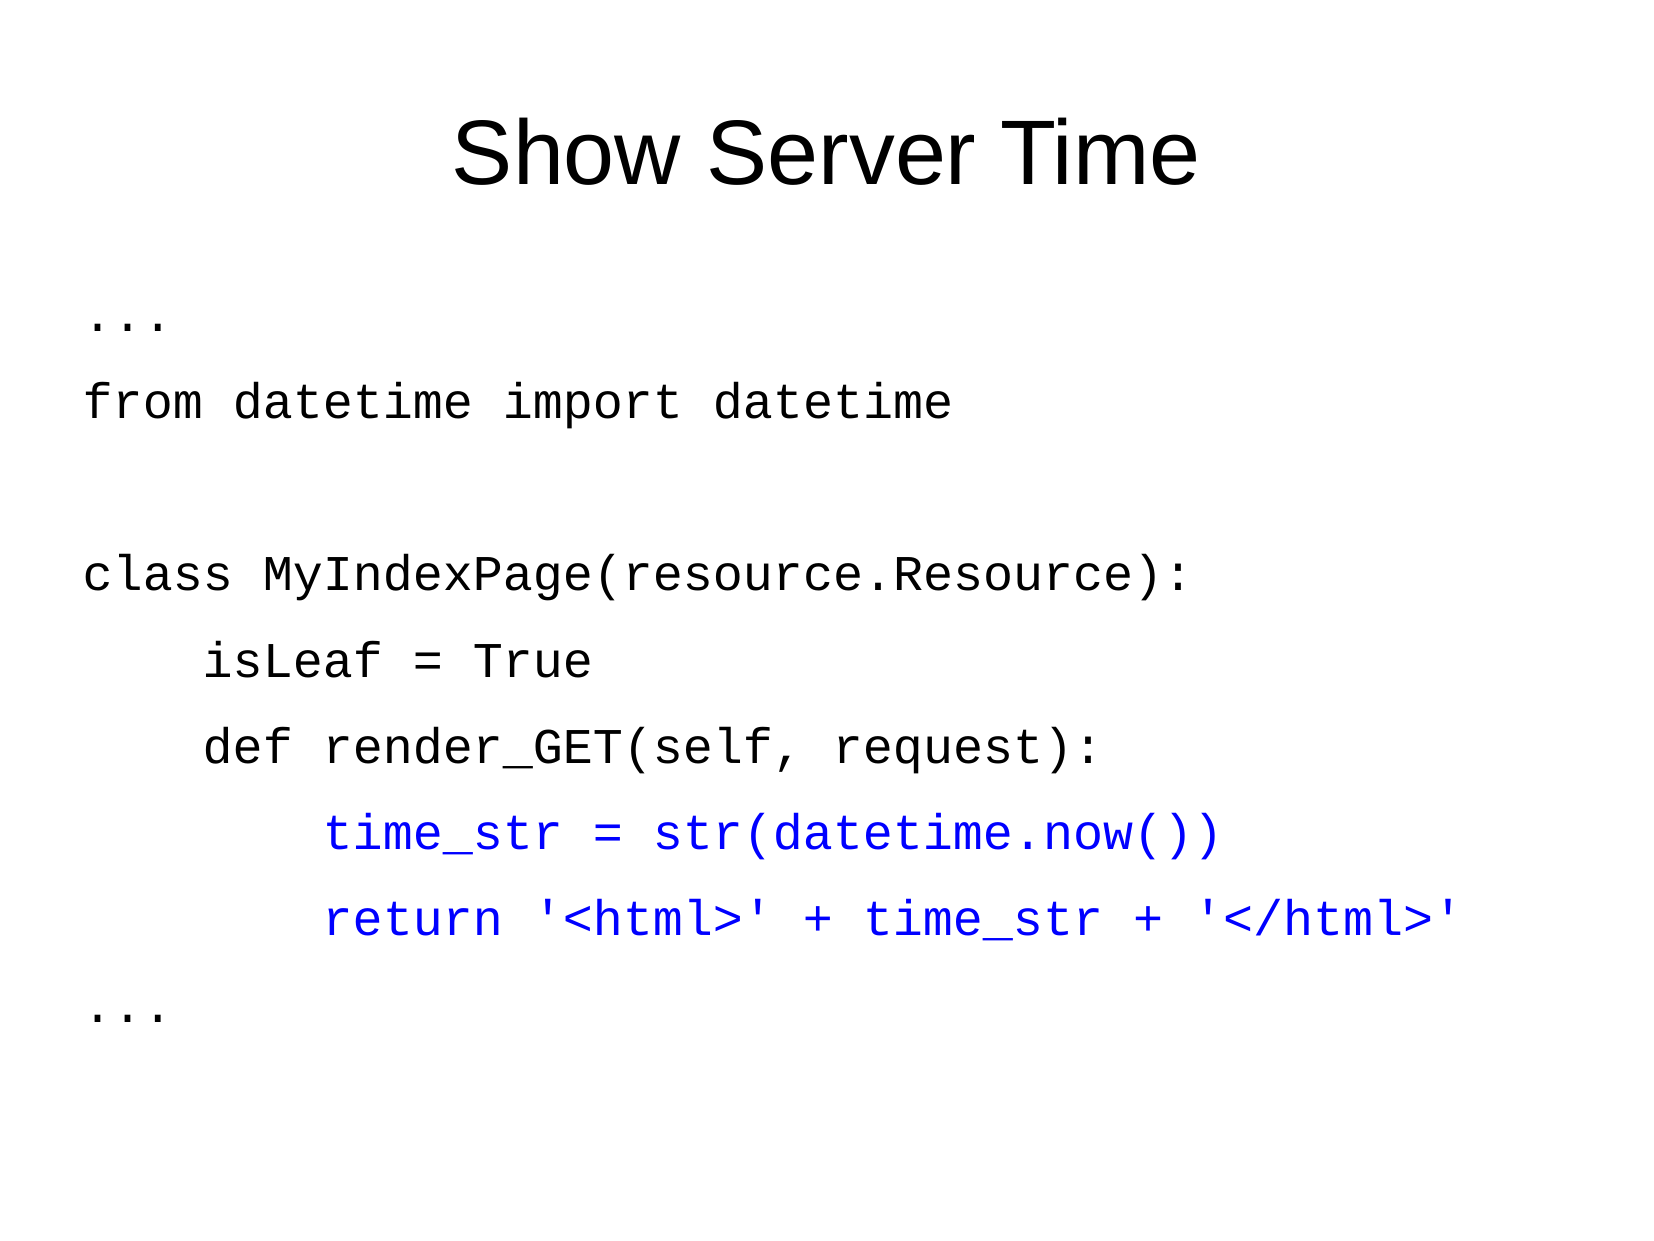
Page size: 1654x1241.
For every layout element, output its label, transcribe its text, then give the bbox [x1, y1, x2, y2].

title Show Server Time [82, 49, 1571, 257]
list ... from datetime import datetime class MyIndexPage(resource.Resource): isLeaf = True def render_GET(self, request): time_str = str(datetime.now()) return '<html>' + time_str + '</html>' ... [82, 290, 1571, 1109]
